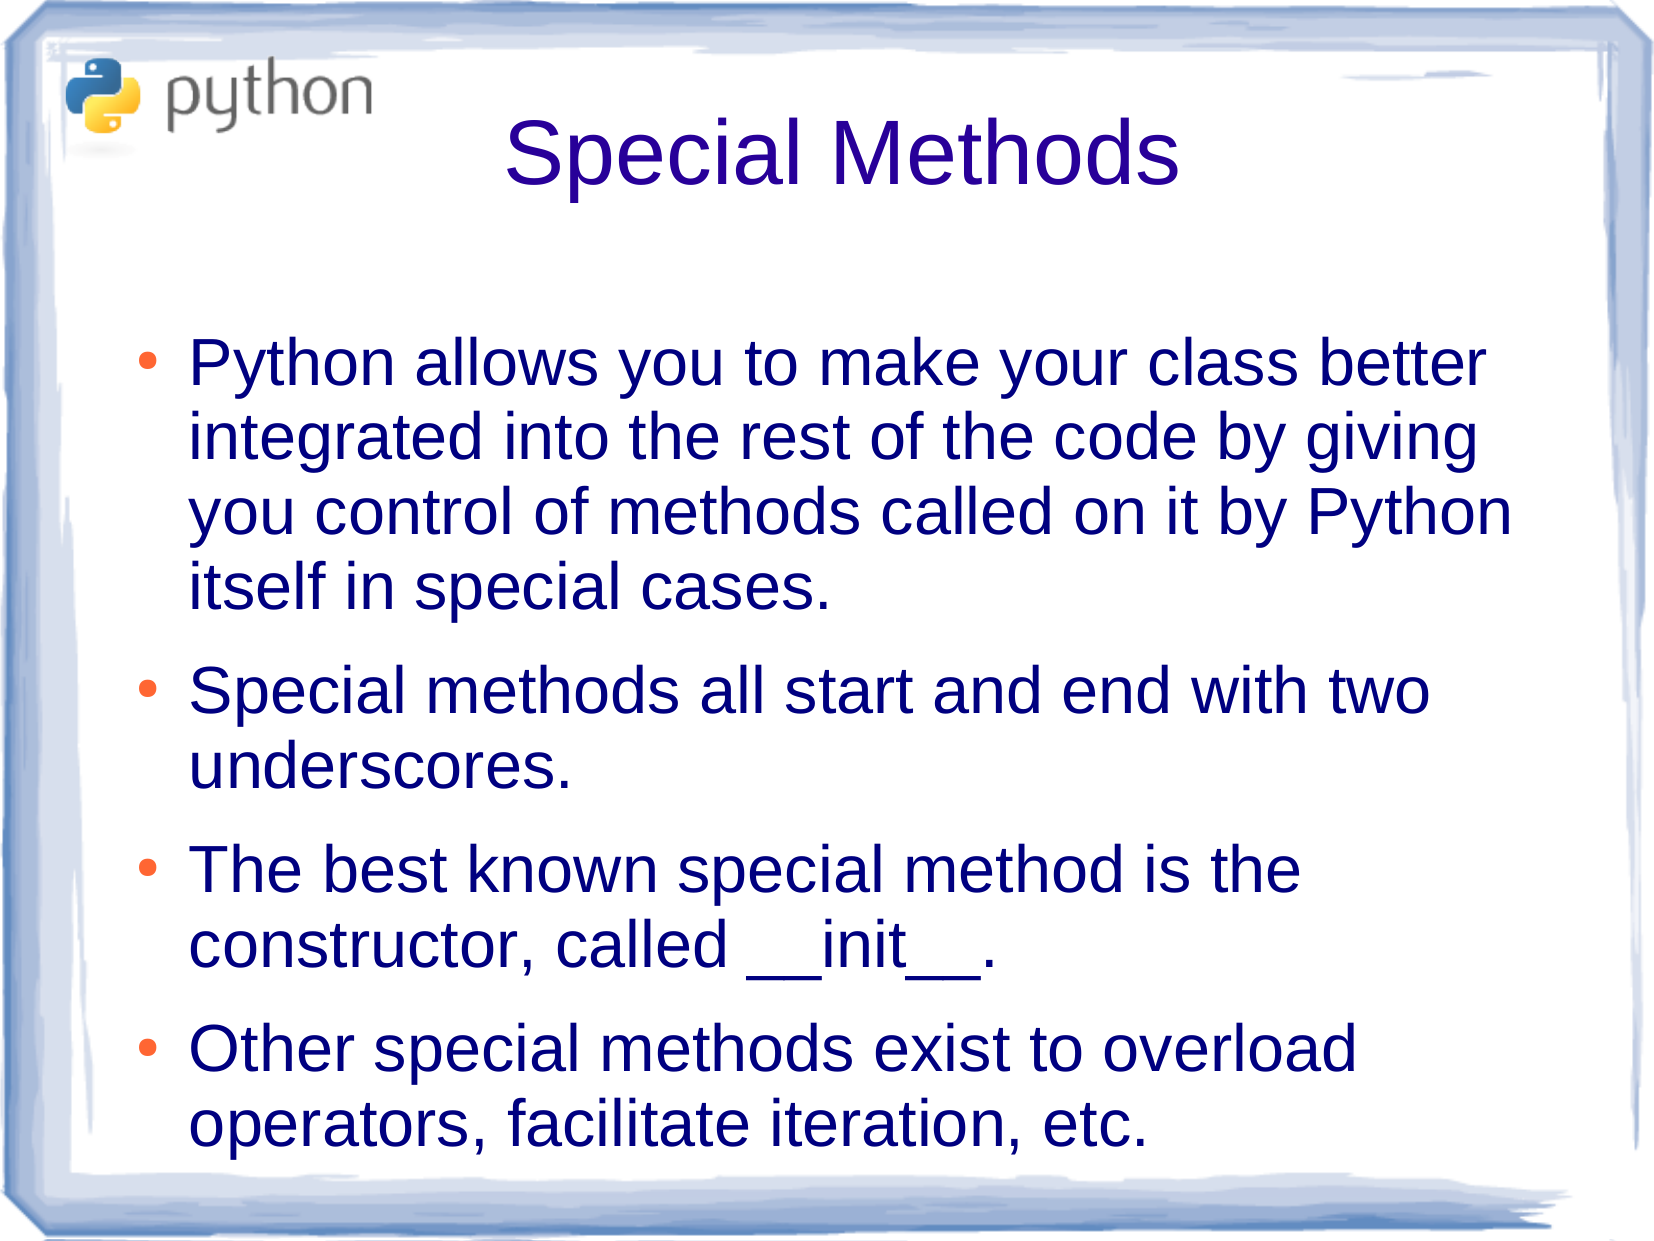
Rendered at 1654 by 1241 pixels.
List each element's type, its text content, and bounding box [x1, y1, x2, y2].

title Special Methods [82, 49, 1571, 257]
list Python allows you to make your class better integrated into the rest of the code by giving you control of methods called on it by Python itself in special cases. Special methods all start and end with two underscores. The best known special method is the constructor, called __init__. Other special methods exist to overload operators, facilitate iteration, etc. [118, 324, 1571, 1162]
picture [0, 0, 1654, 1241]
